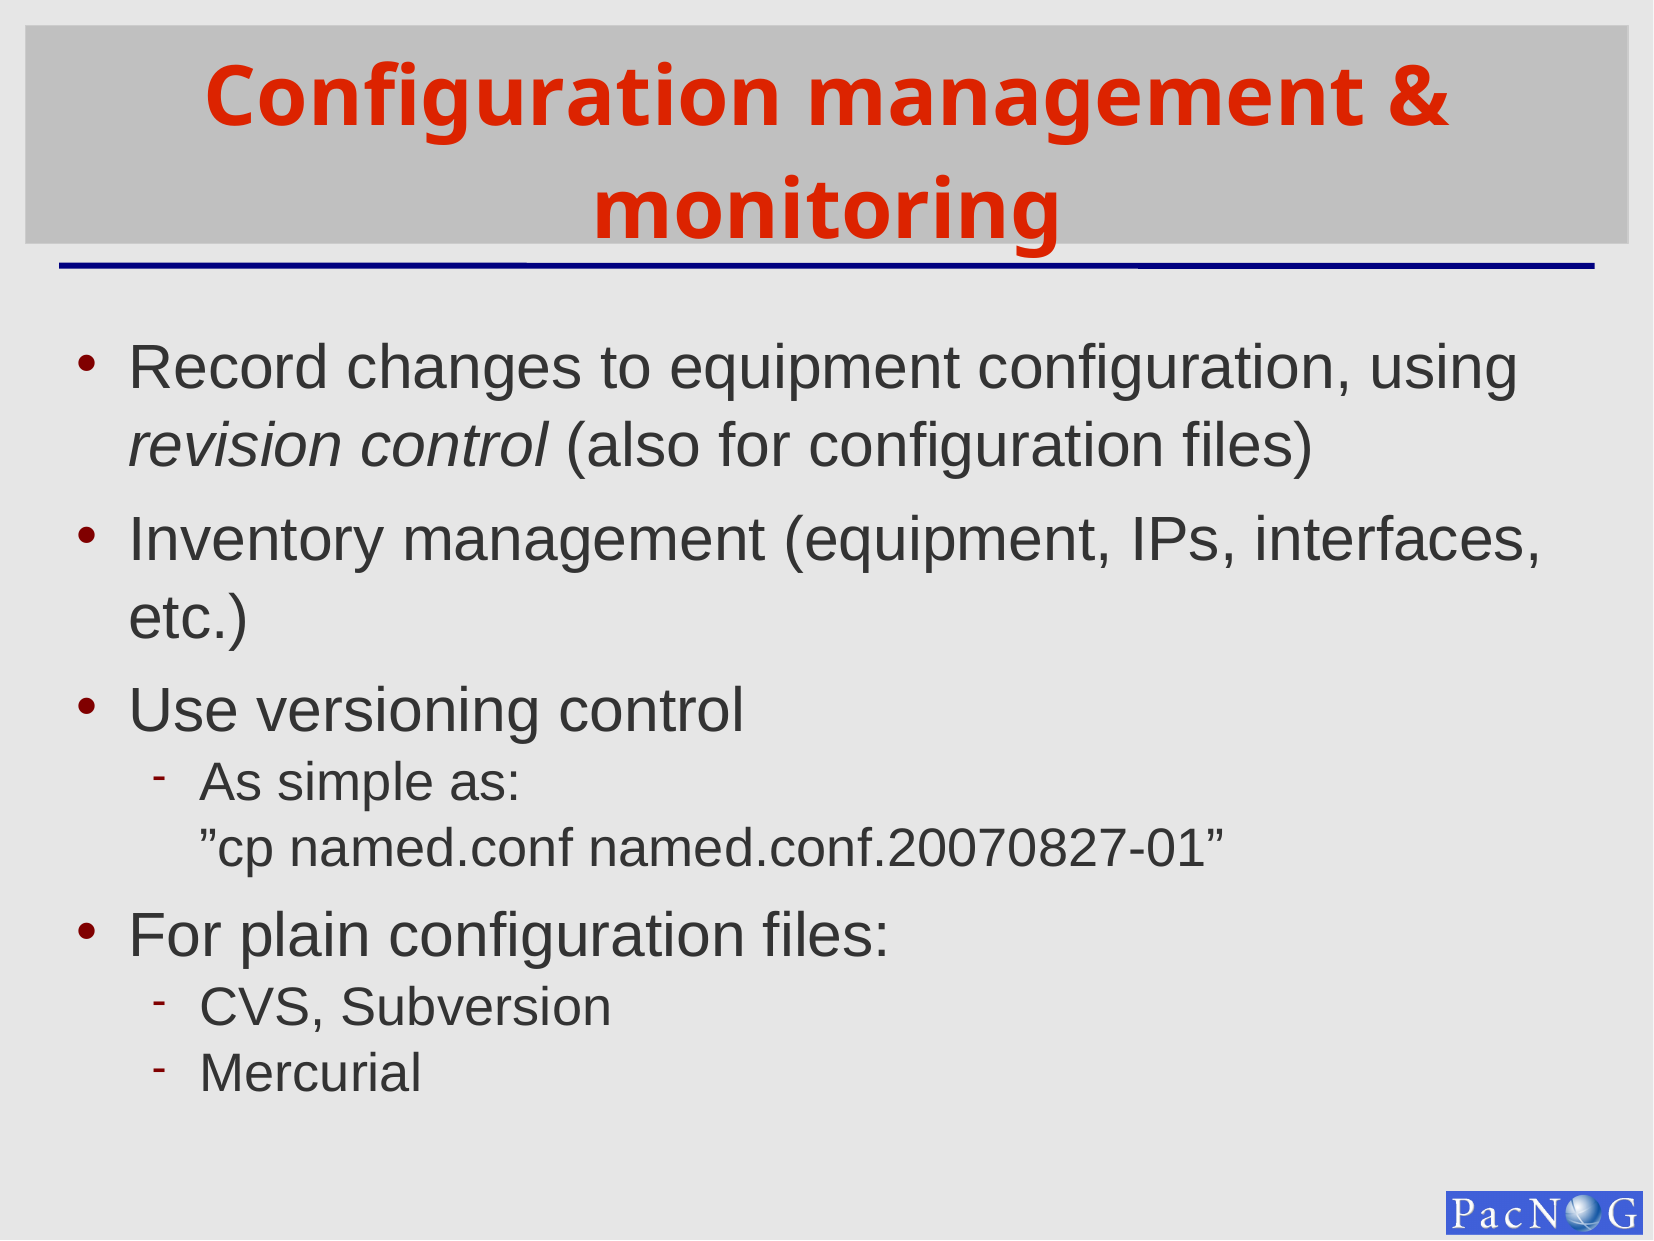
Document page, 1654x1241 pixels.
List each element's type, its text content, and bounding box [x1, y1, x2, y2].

list Record changes to equipment configuration, using revision control (also for configuration files)‏ Inventory management (equipment, IPs, interfaces, etc.)‏ Use versioning control As simple as: ”cp named.conf named.conf.20070827-01” For plain configuration files: CVS, Subversion Mercurial [59, 324, 1595, 1195]
title Configuration management & monitoring [121, 46, 1534, 254]
picture [1446, 1191, 1643, 1235]
